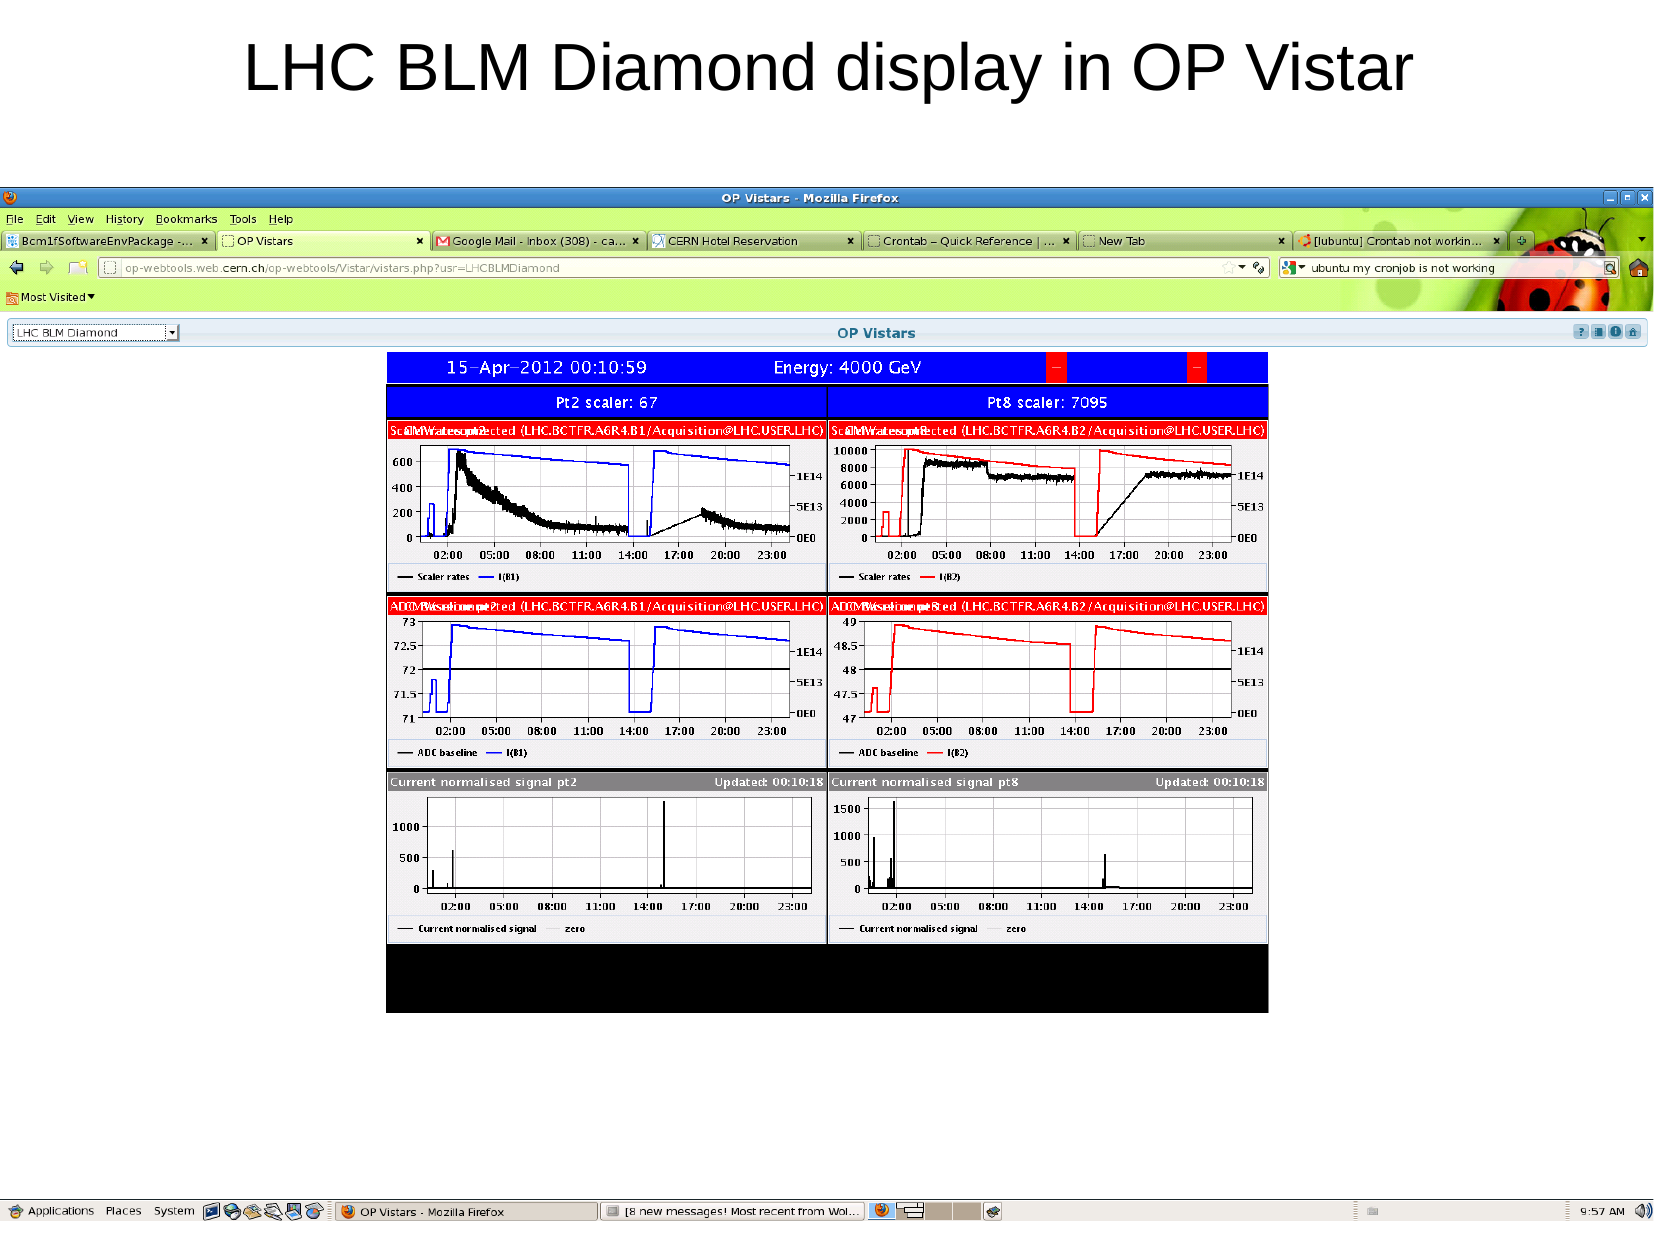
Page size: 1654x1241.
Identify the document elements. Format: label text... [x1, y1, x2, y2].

title LHC BLM Diamond display in OP Vistar [85, 17, 1574, 118]
picture [0, 187, 1654, 1221]
